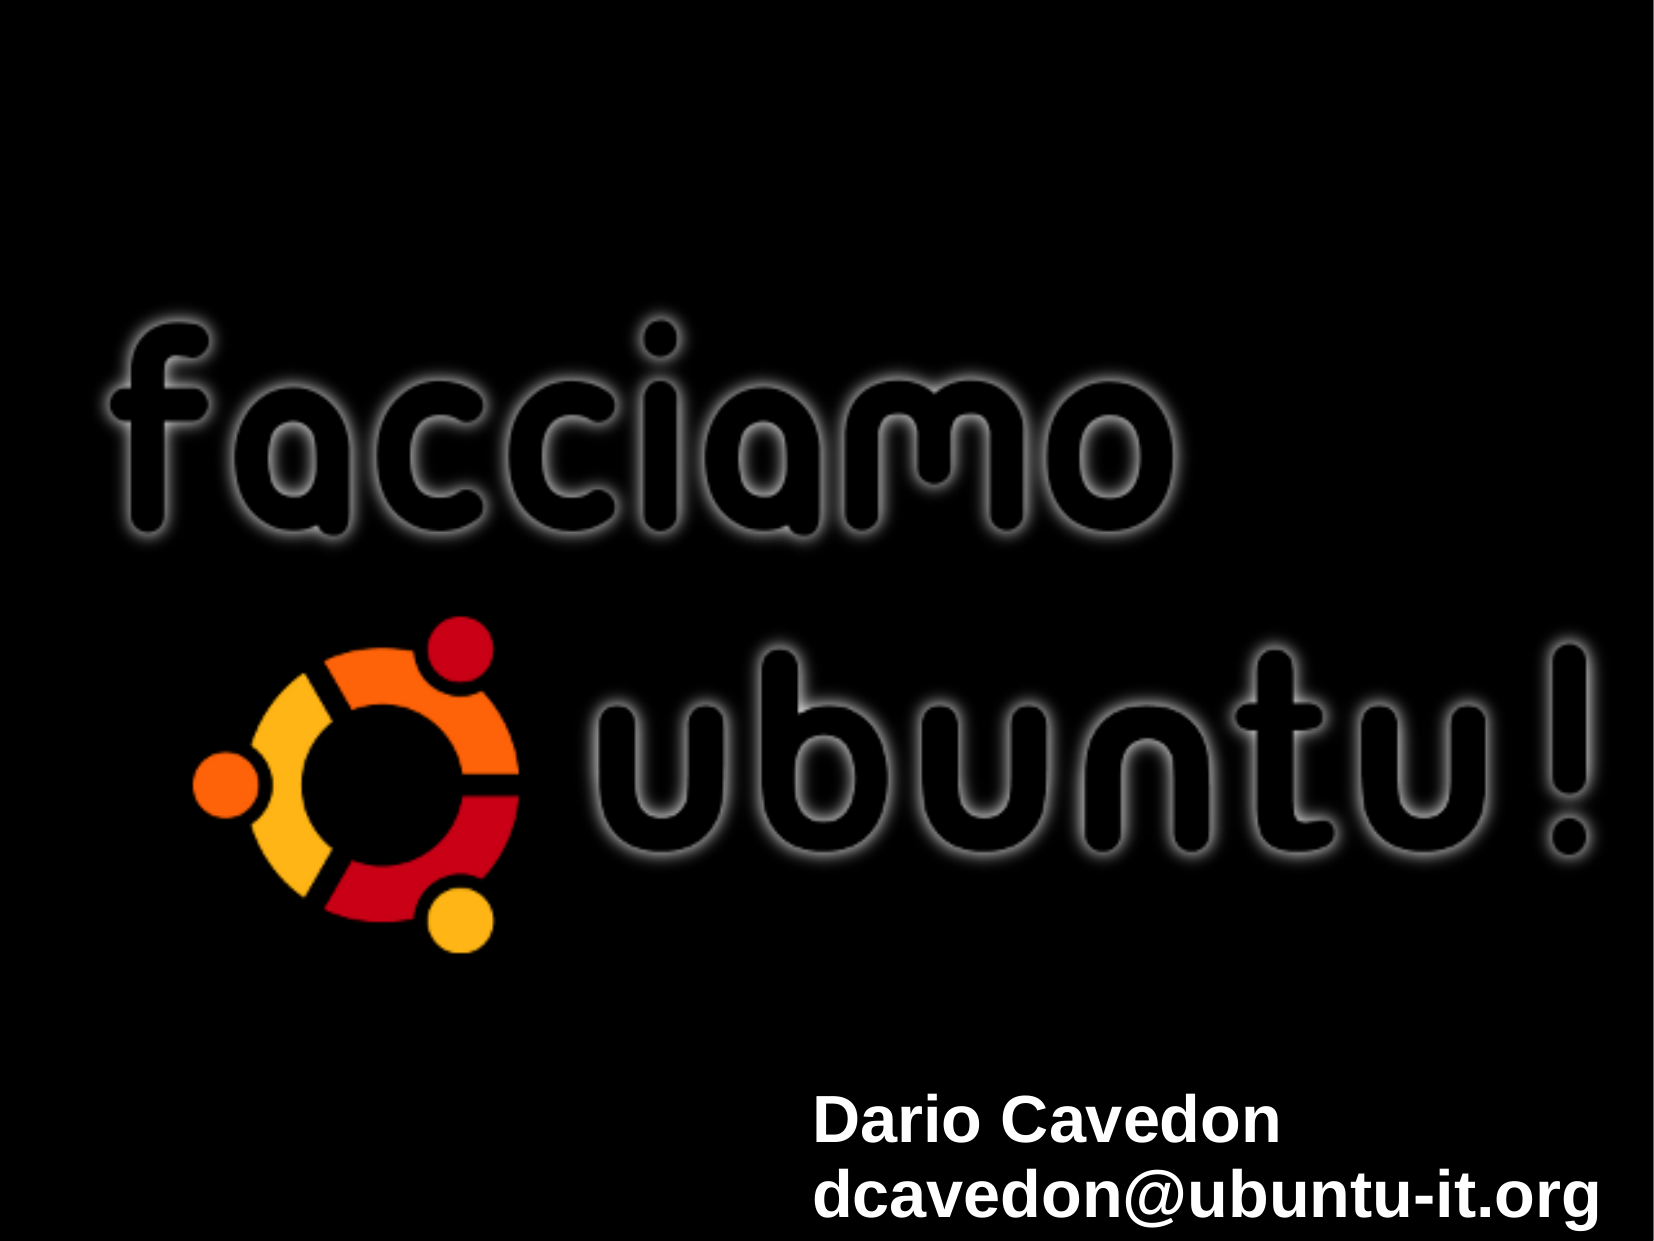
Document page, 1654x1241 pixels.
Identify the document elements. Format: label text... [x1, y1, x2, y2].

picture [0, 0, 1654, 1241]
text_box Dario Cavedon dcavedon@ubuntu-it.org [797, 1074, 1648, 1240]
